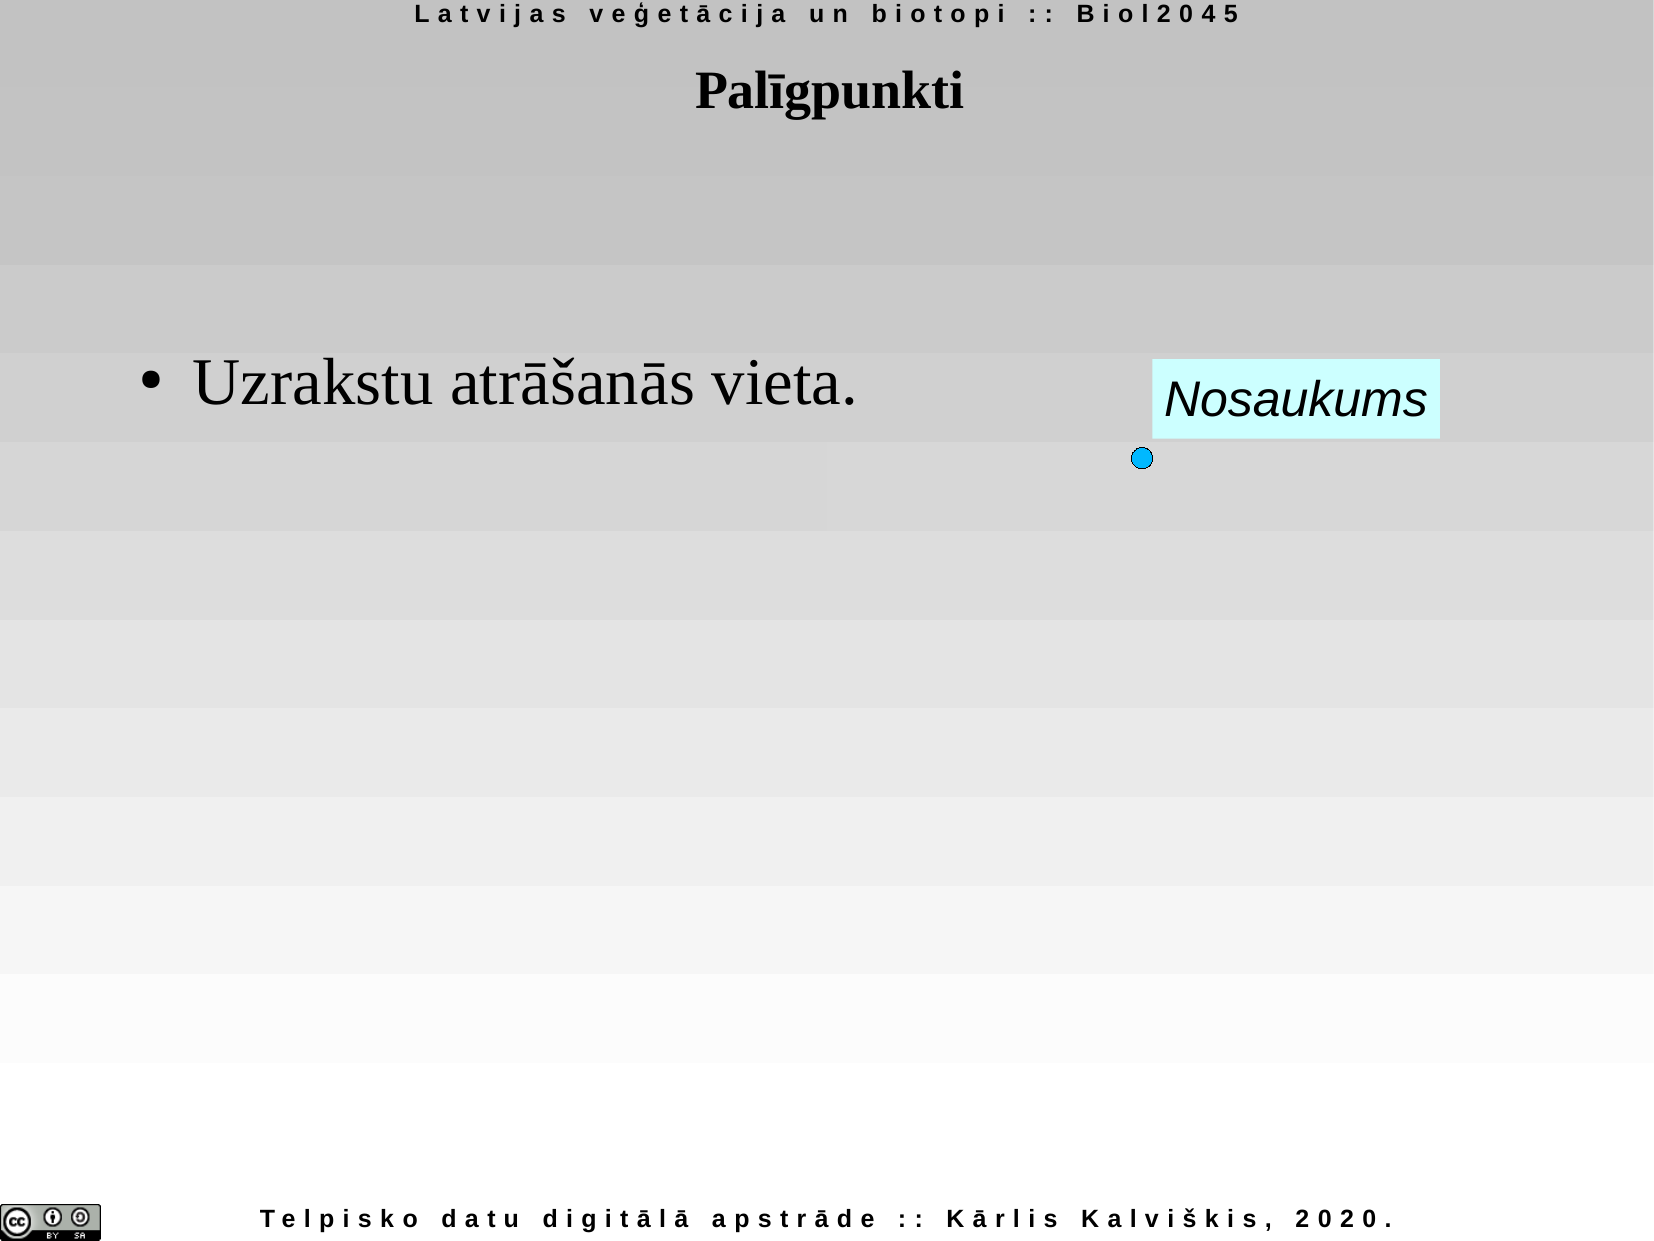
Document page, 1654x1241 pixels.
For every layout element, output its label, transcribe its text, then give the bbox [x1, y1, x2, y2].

list Uzrakstu atrāšanās vieta. [121, 344, 1534, 1127]
text_box Nosaukums [1152, 359, 1440, 439]
text_box [1131, 447, 1153, 469]
title Palīgpunkti [34, 61, 1626, 296]
picture [0, 0, 1654, 1241]
